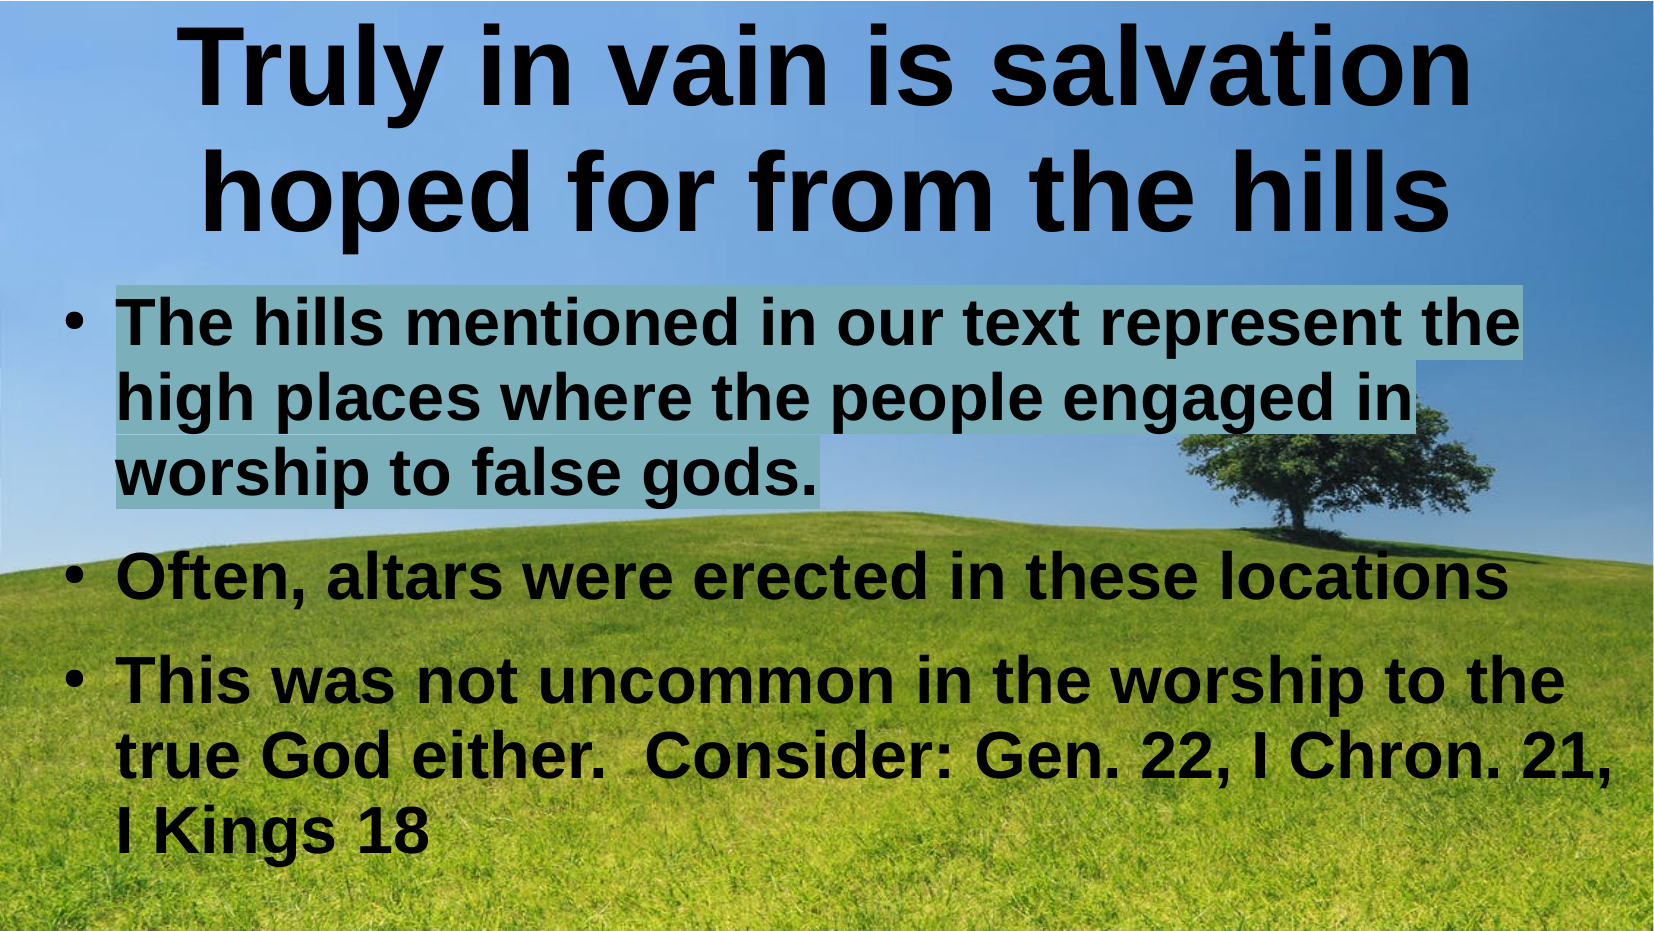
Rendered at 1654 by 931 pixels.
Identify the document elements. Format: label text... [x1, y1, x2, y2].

list The hills mentioned in our text represent the high places where the people engaged in worship to false gods. Often, altars were erected in these locations This was not uncommon in the worship to the true God either. Consider: Gen. 22, I Chron. 21, I Kings 18 [45, 285, 1621, 871]
title Truly in vain is salvation hoped for from the hills [82, 3, 1571, 256]
picture [0, 1, 1654, 931]
